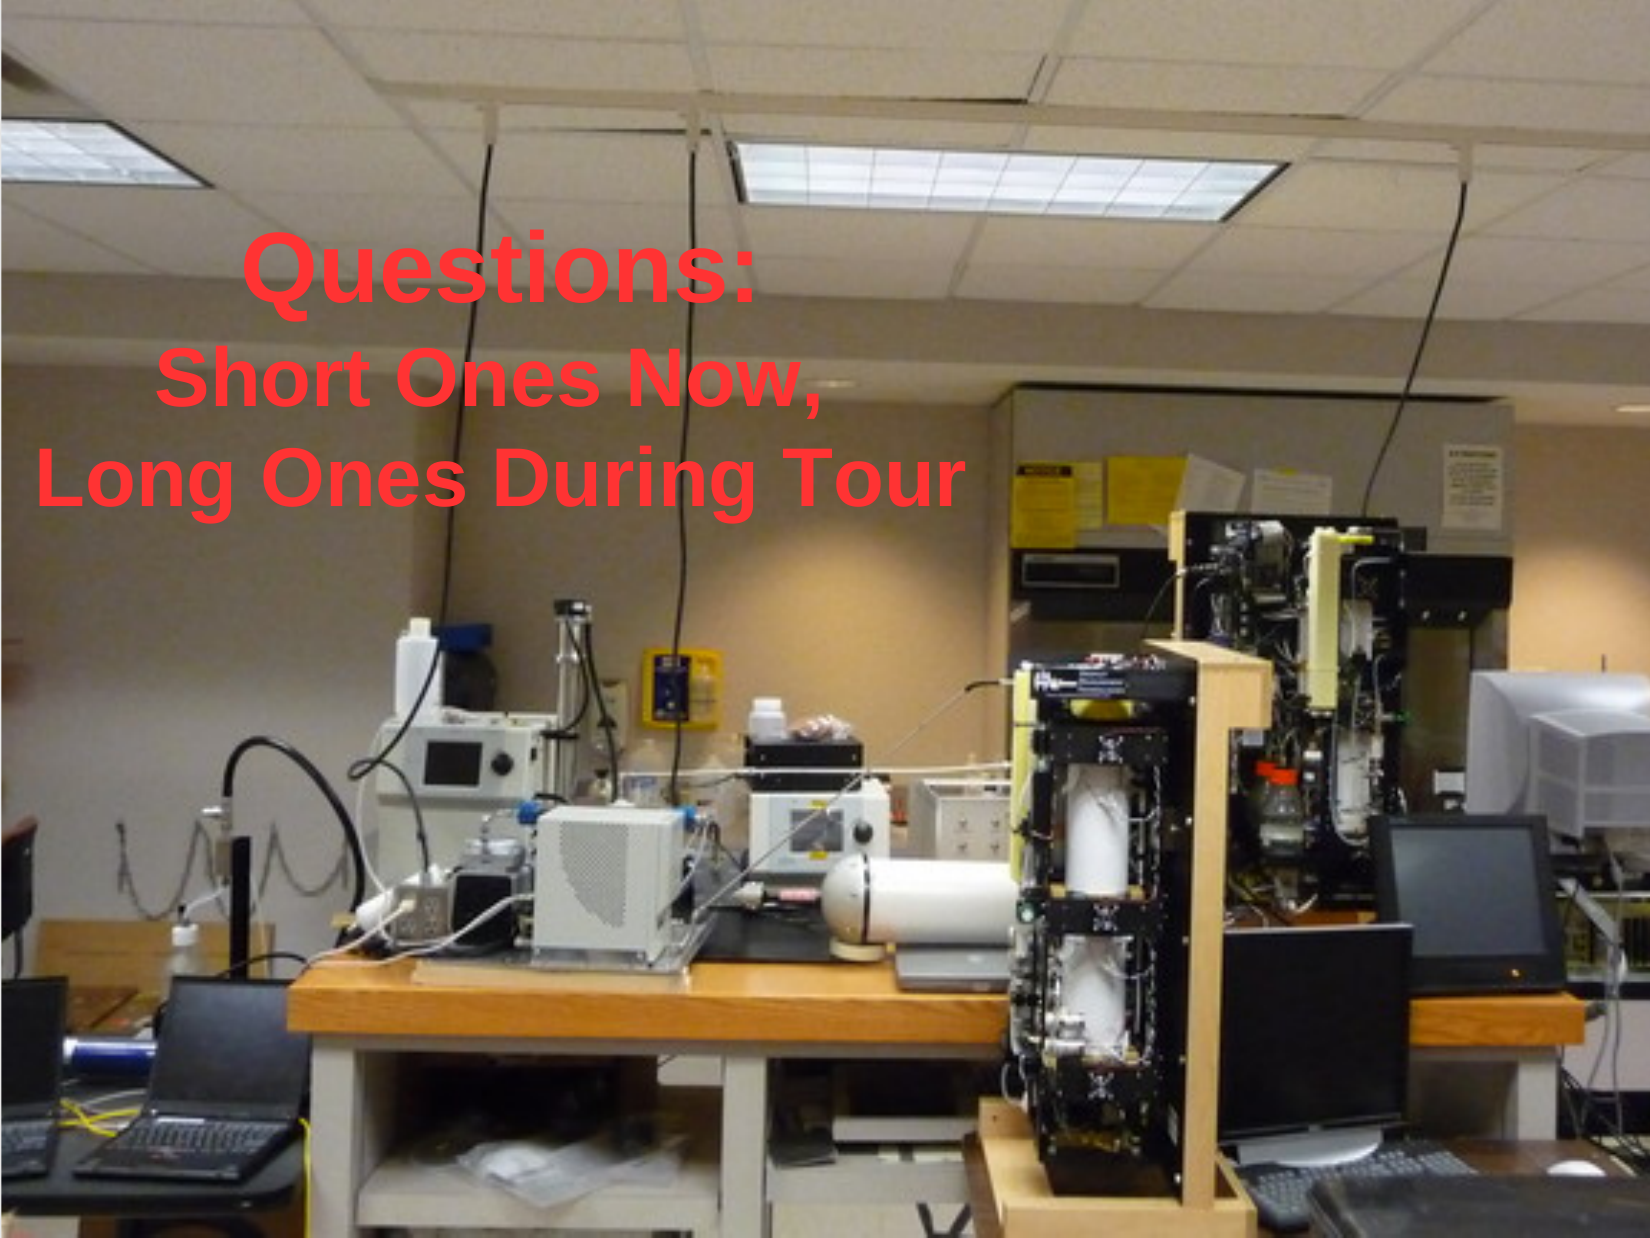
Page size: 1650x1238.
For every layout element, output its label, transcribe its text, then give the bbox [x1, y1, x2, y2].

picture [1, 0, 1650, 1238]
text_box Questions: Short Ones Now, Long Ones During Tour [19, 195, 983, 531]
